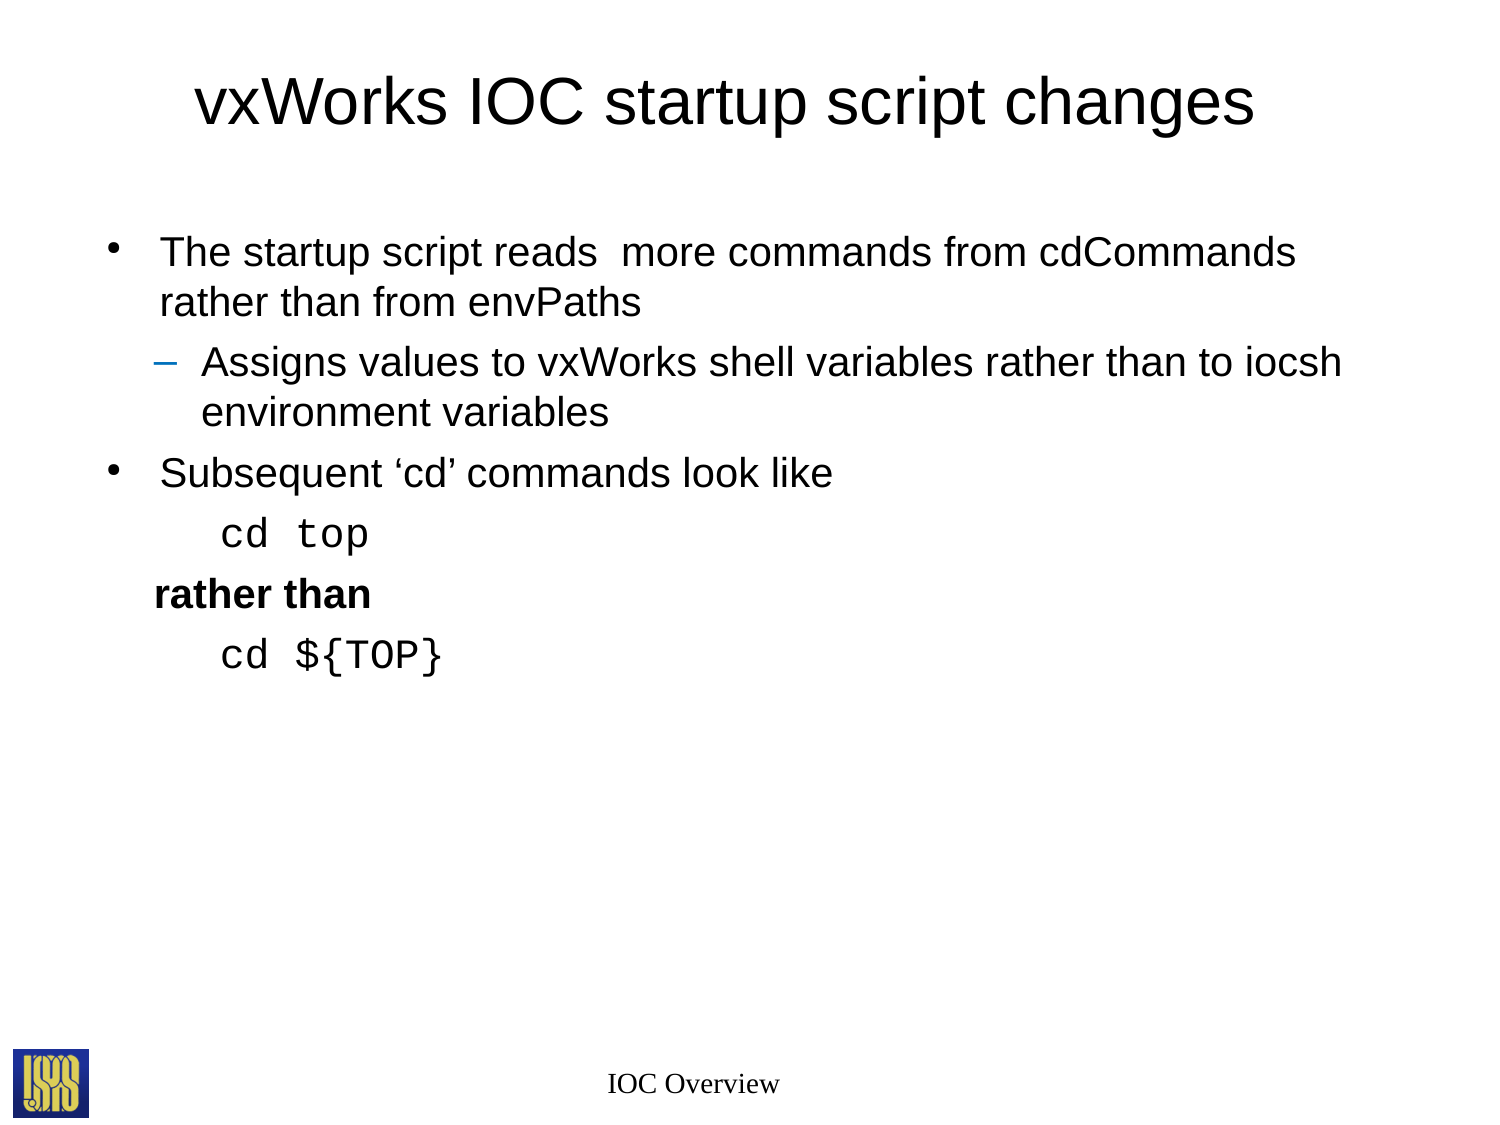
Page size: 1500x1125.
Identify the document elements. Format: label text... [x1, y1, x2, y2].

picture [13, 1049, 89, 1118]
list The startup script reads more commands from cdCommands rather than from envPaths Assigns values to vxWorks shell variables rather than to iocsh environment variables Subsequent ‘cd’ commands look like cd top rather than cd ${TOP} [73, 216, 1424, 810]
title vxWorks IOC startup script changes [55, 57, 1361, 146]
